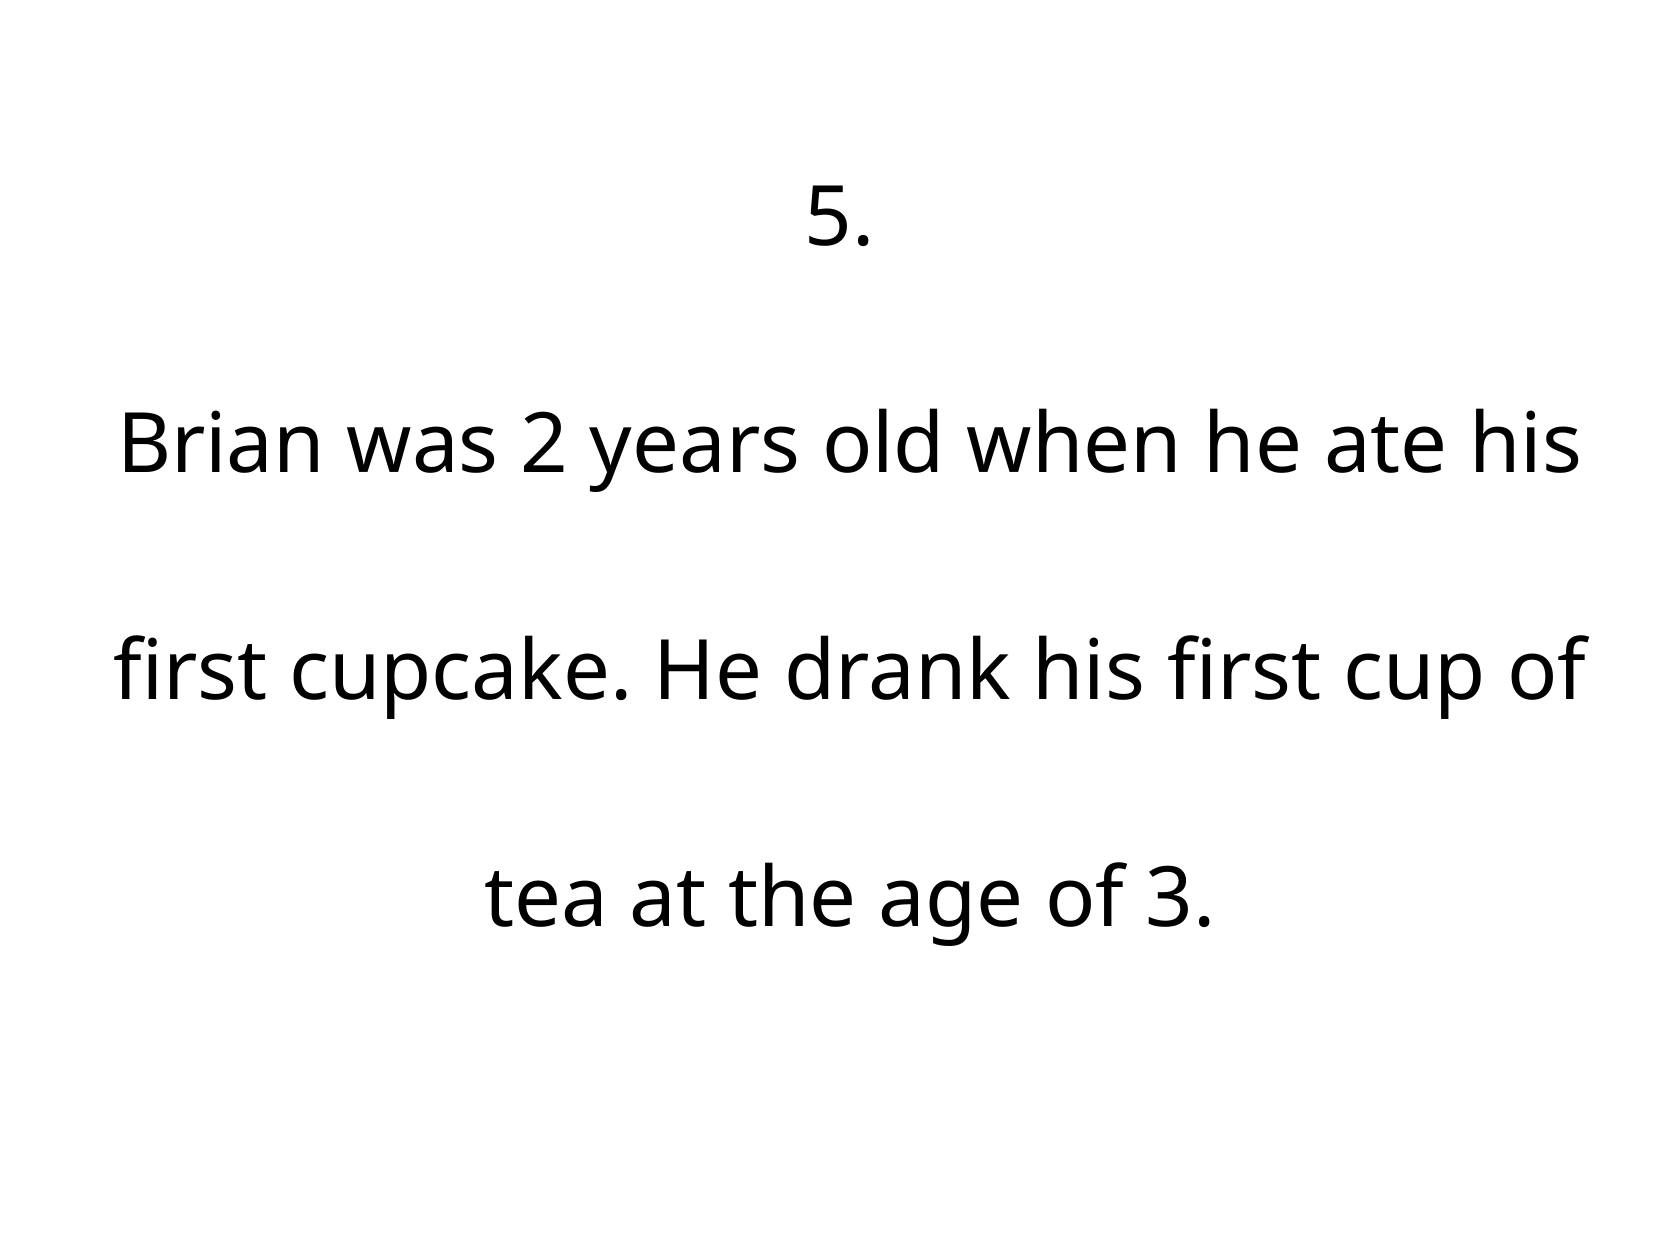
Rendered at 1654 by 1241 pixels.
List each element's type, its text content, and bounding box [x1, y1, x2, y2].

text_box 5. Brian was 2 years old when he ate his first cupcake. He drank his first cup of tea at the age of 3. [59, 35, 1642, 1225]
